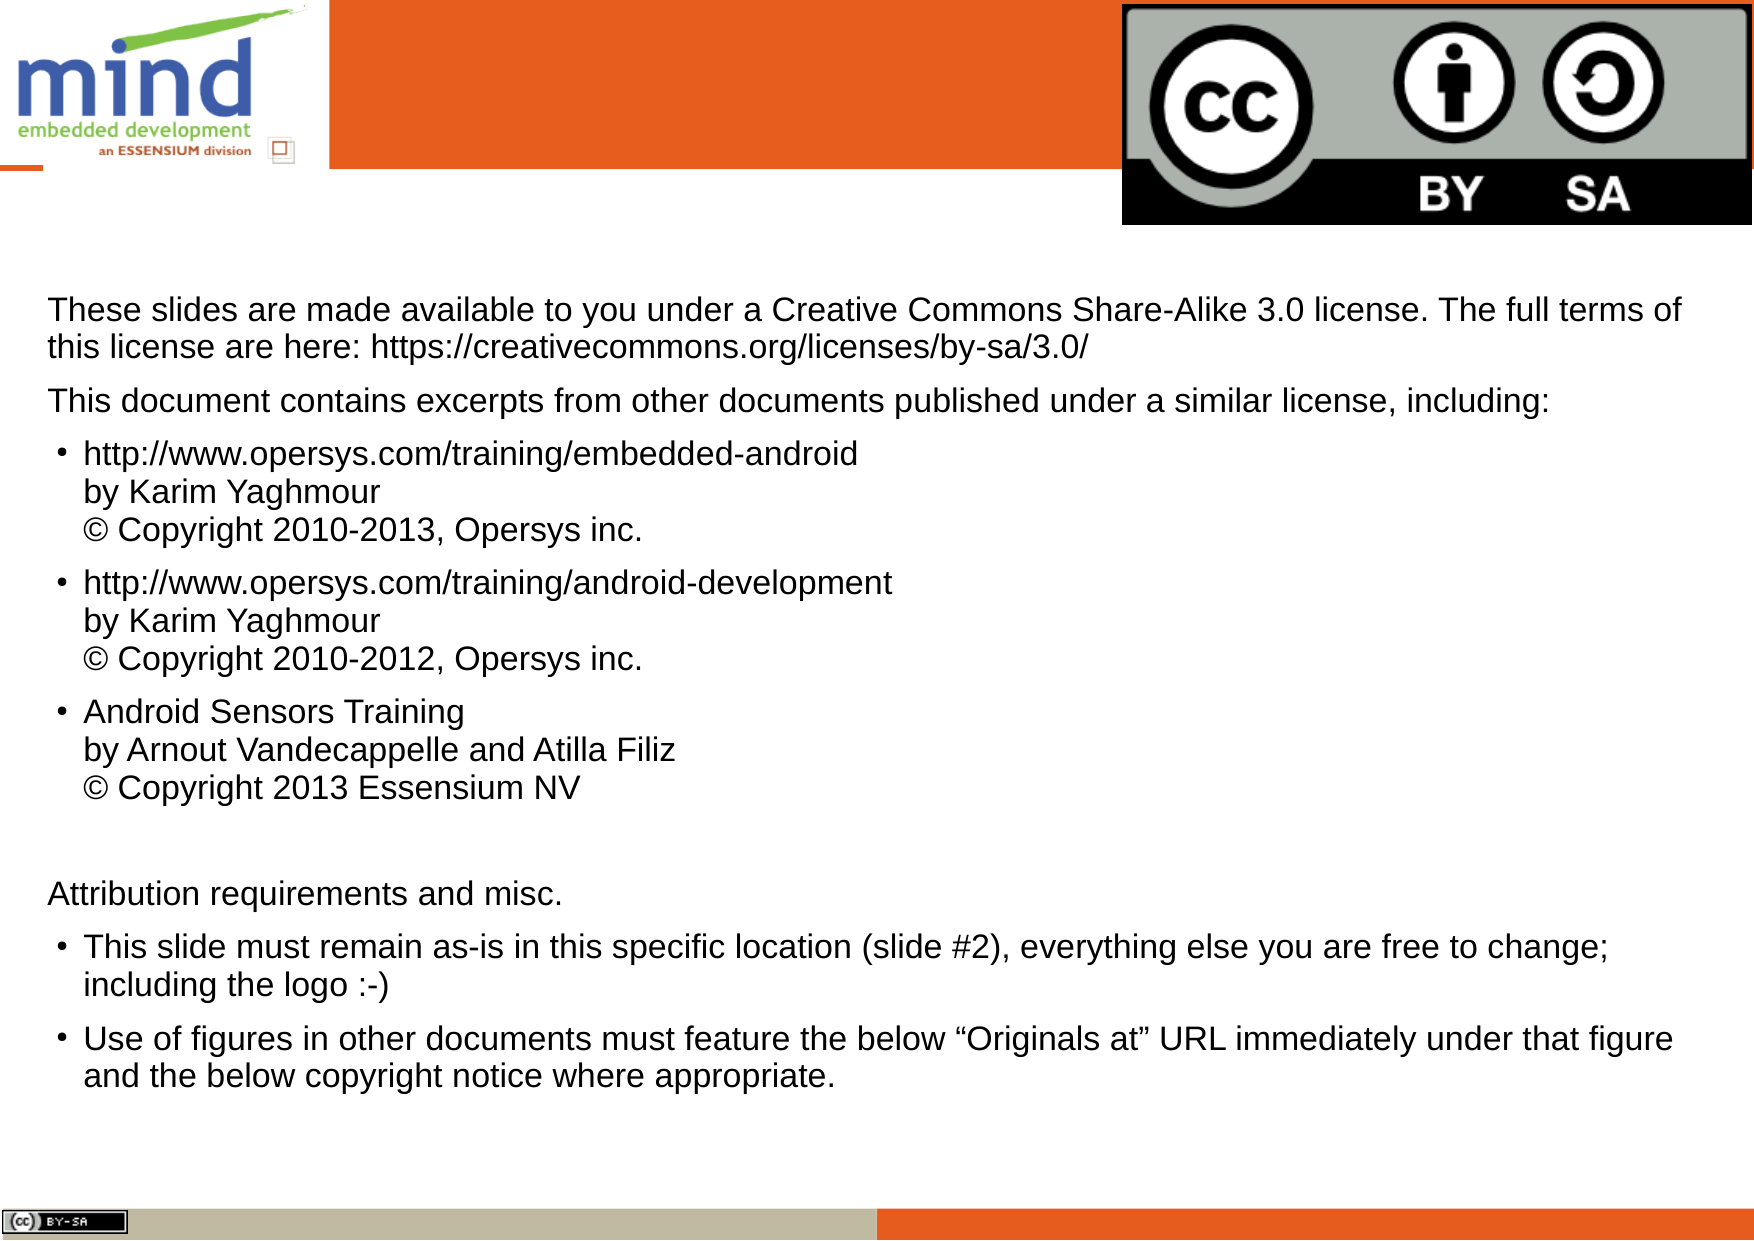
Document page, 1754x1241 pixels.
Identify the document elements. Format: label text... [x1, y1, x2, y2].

picture [1122, 4, 1752, 225]
list These slides are made available to you under a Creative Commons Share-Alike 3.0 license. The full terms of this license are here: https://creativecommons.org/licenses/by-sa/3.0/ This document contains excerpts from other documents published under a similar license, including: http://www.opersys.com/training/embedded-android by Karim Yaghmour © Copyright 2010-2013, Opersys inc. http://www.opersys.com/training/android-development by Karim Yaghmour © Copyright 2010-2012, Opersys inc. Android Sensors Training by Arnout Vandecappelle and Atilla Filiz © Copyright 2013 Essensium NV Attribution requirements and misc. This slide must remain as-is in this specific location (slide #2), everything else you are free to change; including the logo :-) Use of figures in other documents must feature the below “Originals at” URL immediately under that figure and the below copyright notice where appropriate. [47, 290, 1713, 1109]
picture [5, 5, 322, 164]
picture [2, 1210, 128, 1234]
